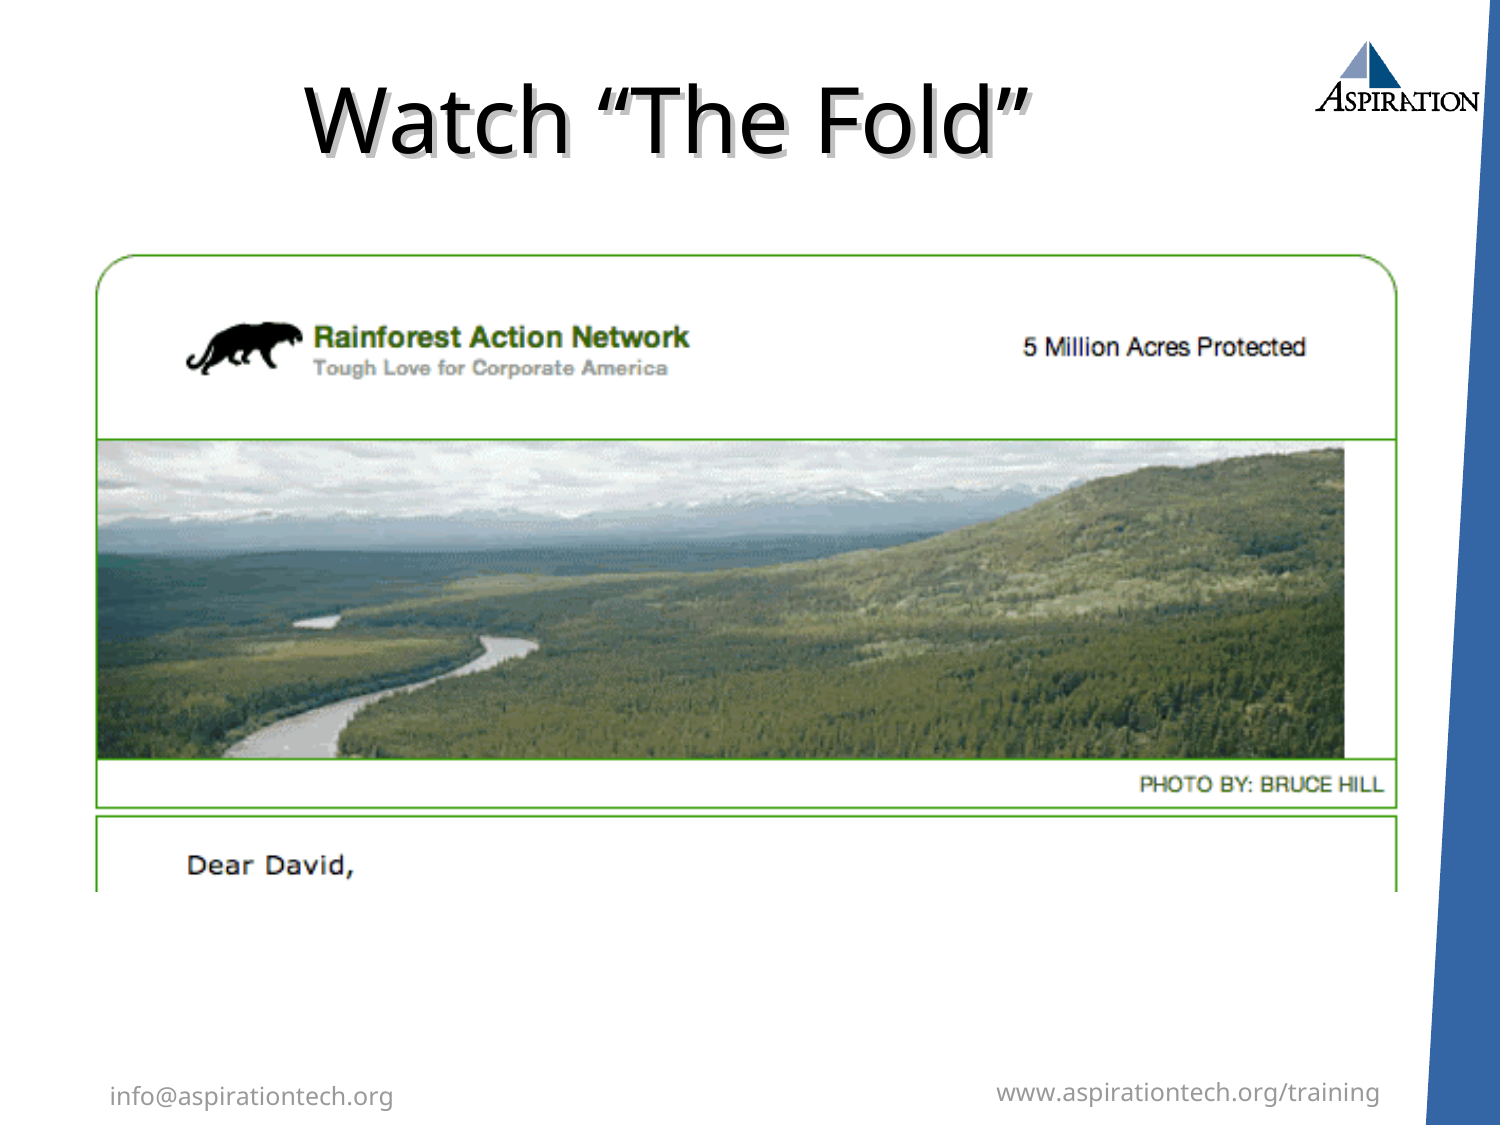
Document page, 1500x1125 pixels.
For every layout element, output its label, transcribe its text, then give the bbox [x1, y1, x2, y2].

title Watch “The Fold” [49, 19, 1284, 206]
picture [77, 238, 1419, 892]
picture [1315, 41, 1480, 120]
